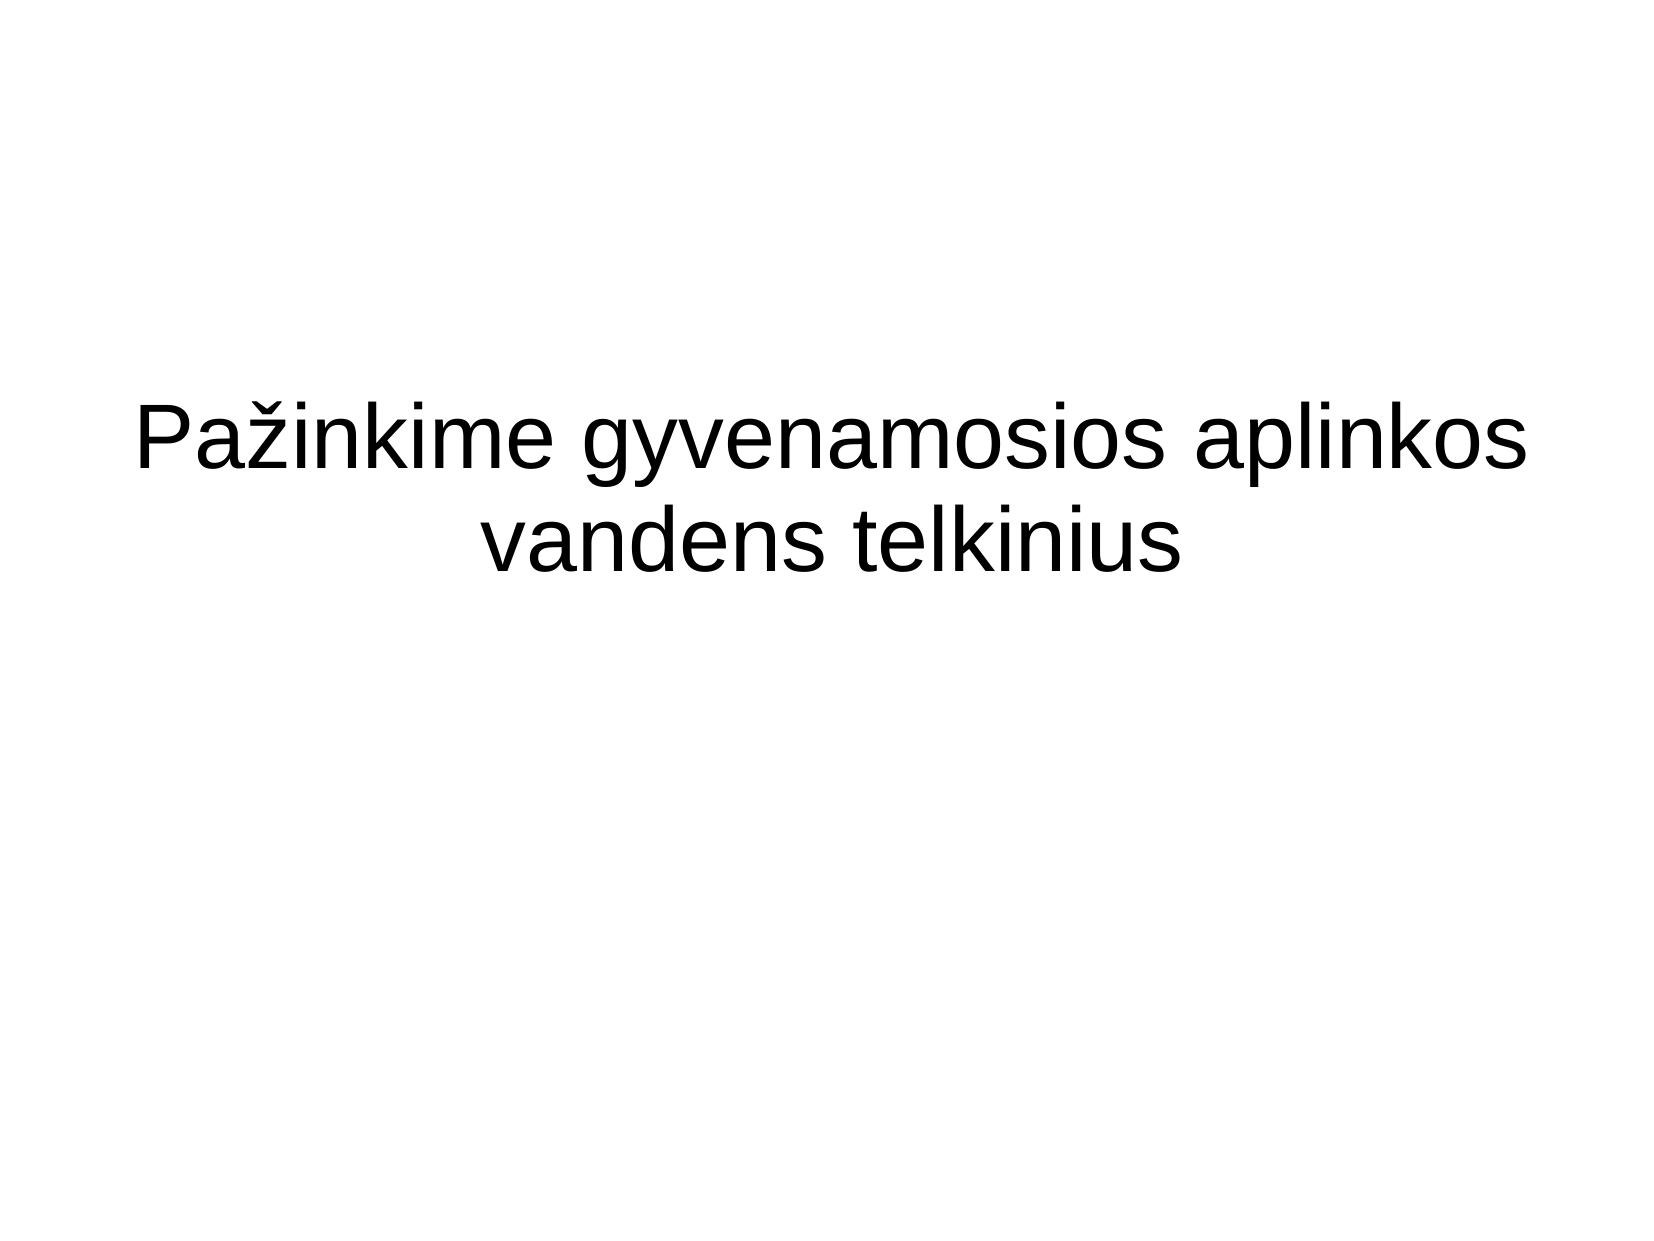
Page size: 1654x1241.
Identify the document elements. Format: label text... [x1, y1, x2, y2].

title Pažinkime gyvenamosios aplinkos vandens telkinius [88, 385, 1577, 591]
